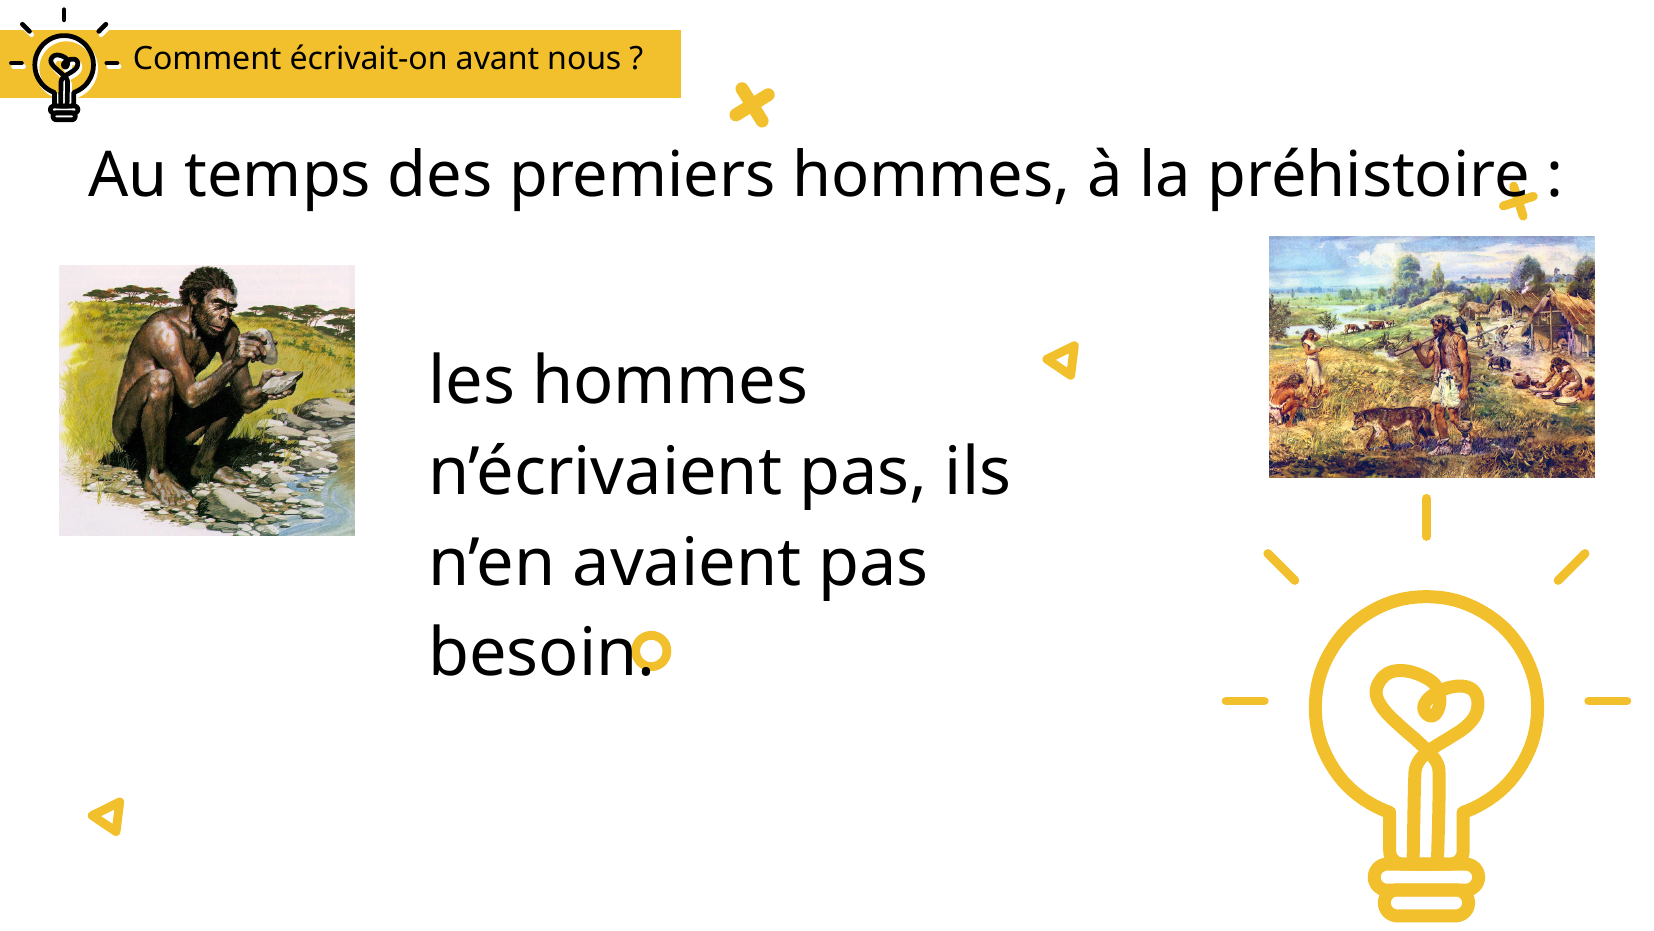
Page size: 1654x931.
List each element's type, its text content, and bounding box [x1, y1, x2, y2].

title Au temps des premiers hommes, à la préhistoire : [82, 94, 1571, 250]
picture [59, 265, 355, 536]
subtitle Comment écrivait-on avant nous ? [132, 17, 677, 97]
picture [1269, 236, 1595, 478]
text_box les hommes n’écrivaient pas, ils n’en avaient pas besoin. [413, 324, 1093, 768]
